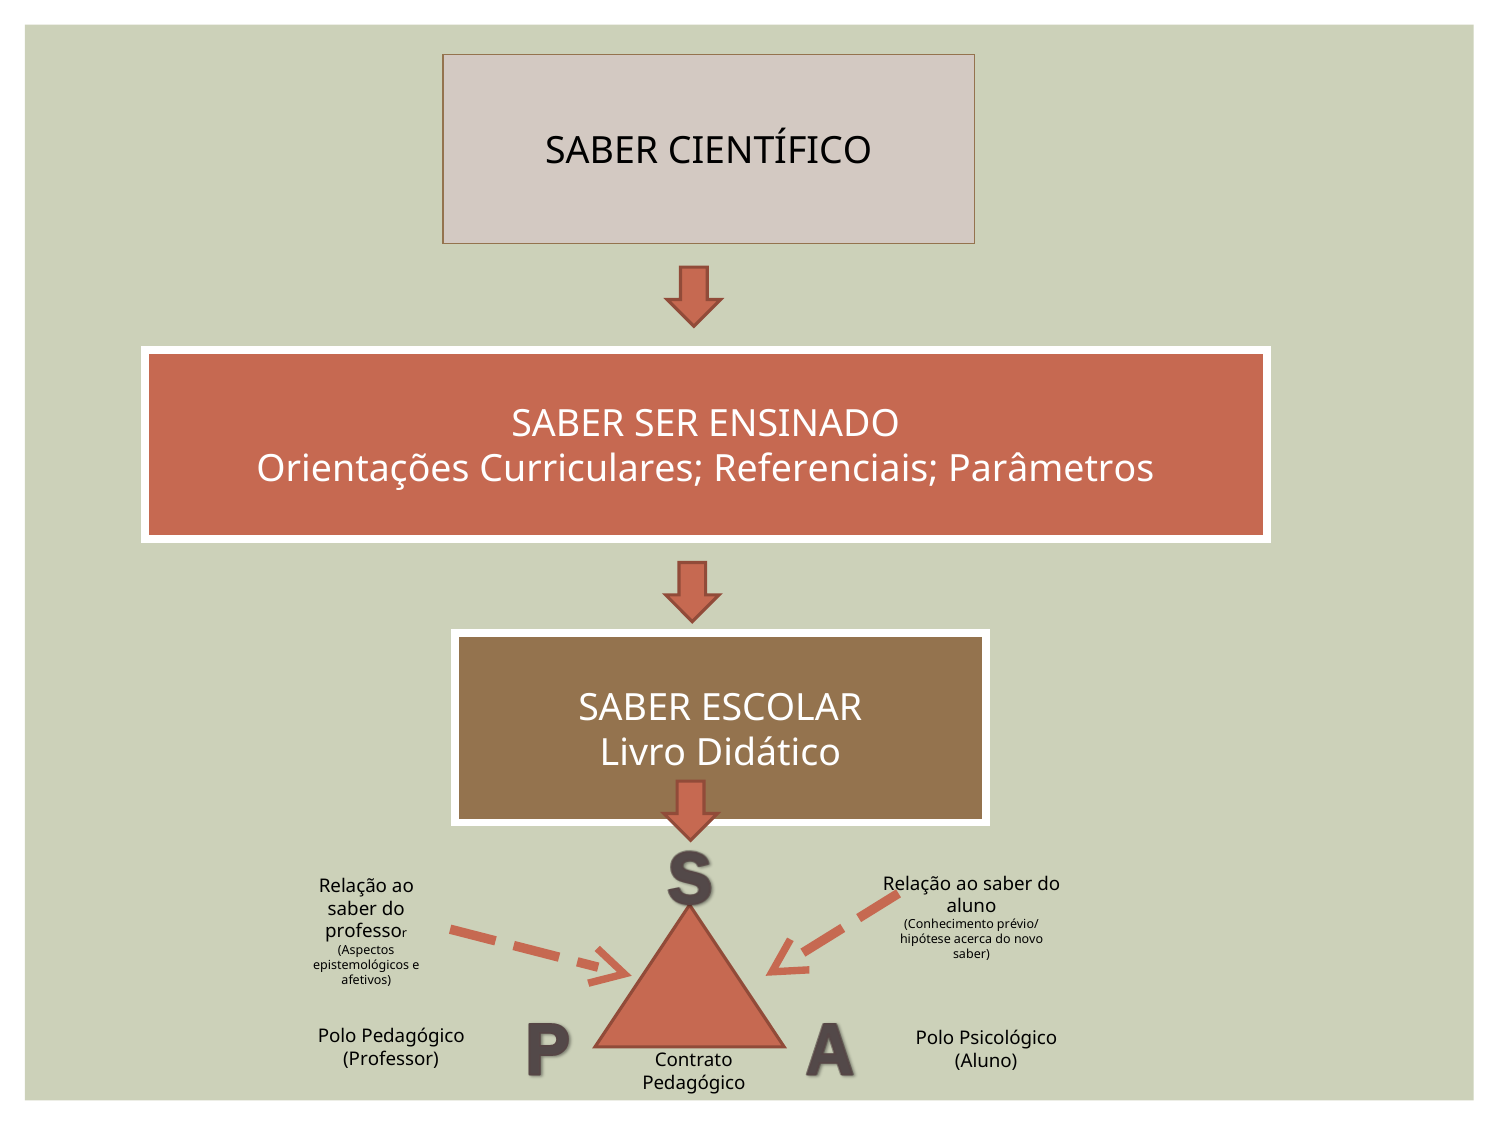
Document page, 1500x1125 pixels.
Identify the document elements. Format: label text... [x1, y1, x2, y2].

text_box Contrato Pedagógico [605, 1040, 783, 1101]
text_box Polo Pedagógico (Professor) [302, 1016, 480, 1077]
text_box [667, 267, 721, 327]
text_box Relação ao saber do professor (Aspectos epistemológicos e afetivos) [277, 866, 455, 995]
text_box SABER SER ENSINADO Orientações Curriculares; Referenciais; Parâmetros [144, 349, 1267, 539]
text_box [663, 781, 718, 841]
picture [759, 976, 905, 1125]
text_box Polo Psicológico (Aluno) [897, 1018, 1075, 1079]
picture [620, 803, 765, 972]
text_box Relação ao saber do aluno (Conhecimento prévio/ hipótese acerca do novo saber) [868, 863, 1075, 970]
text_box SABER CIENTÍFICO [442, 54, 975, 244]
text_box SABER ESCOLAR Livro Didático [454, 633, 987, 823]
text_box [622, 972, 759, 1040]
picture [476, 976, 622, 1125]
text_box [665, 562, 720, 622]
